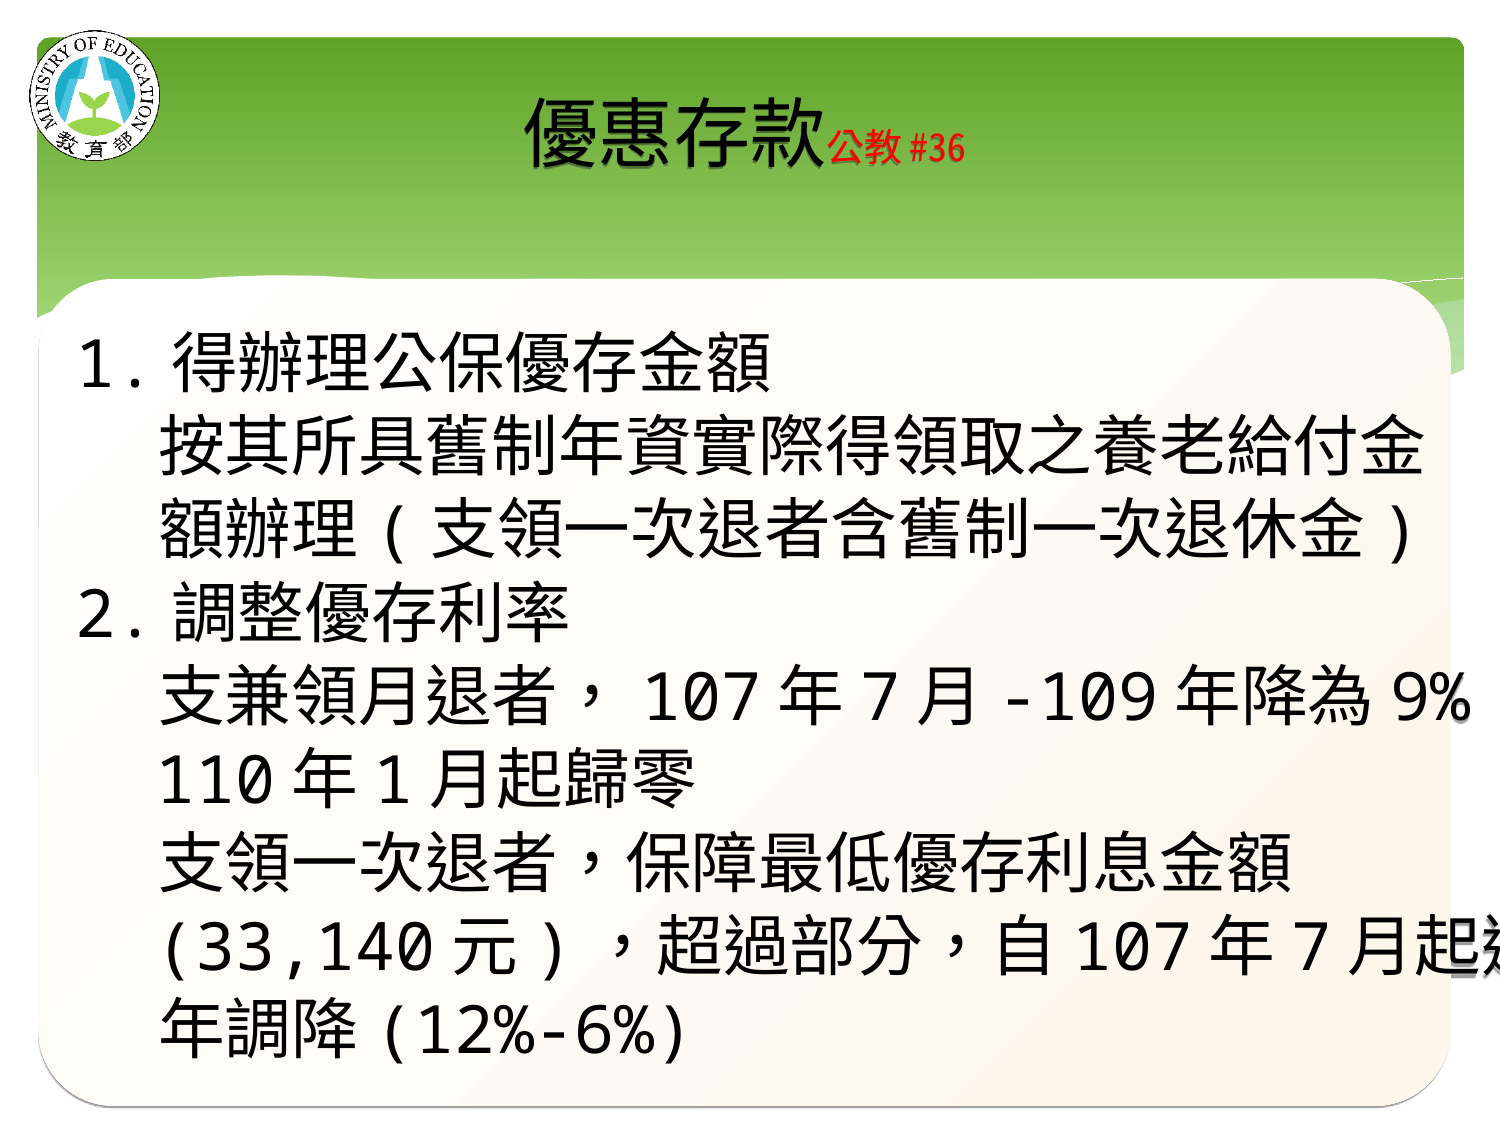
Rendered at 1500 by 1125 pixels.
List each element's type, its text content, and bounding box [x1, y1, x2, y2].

title 優惠存款公教#36 [76, 78, 1413, 185]
picture [29, 30, 160, 161]
text_box 1.得辦理公保優存金額 按其所具舊制年資實際得領取之養老給付金 額辦理(支領一次退者含舊制一次退休金) 2.調整優存利率 支兼領月退者，107年7月-109年降為9%， 110年1月起歸零 支領一次退者，保障最低優存利息金額 (33,140元)，超過部分，自107年7月起逐 年調降(12%-6%) [38, 278, 1451, 1106]
